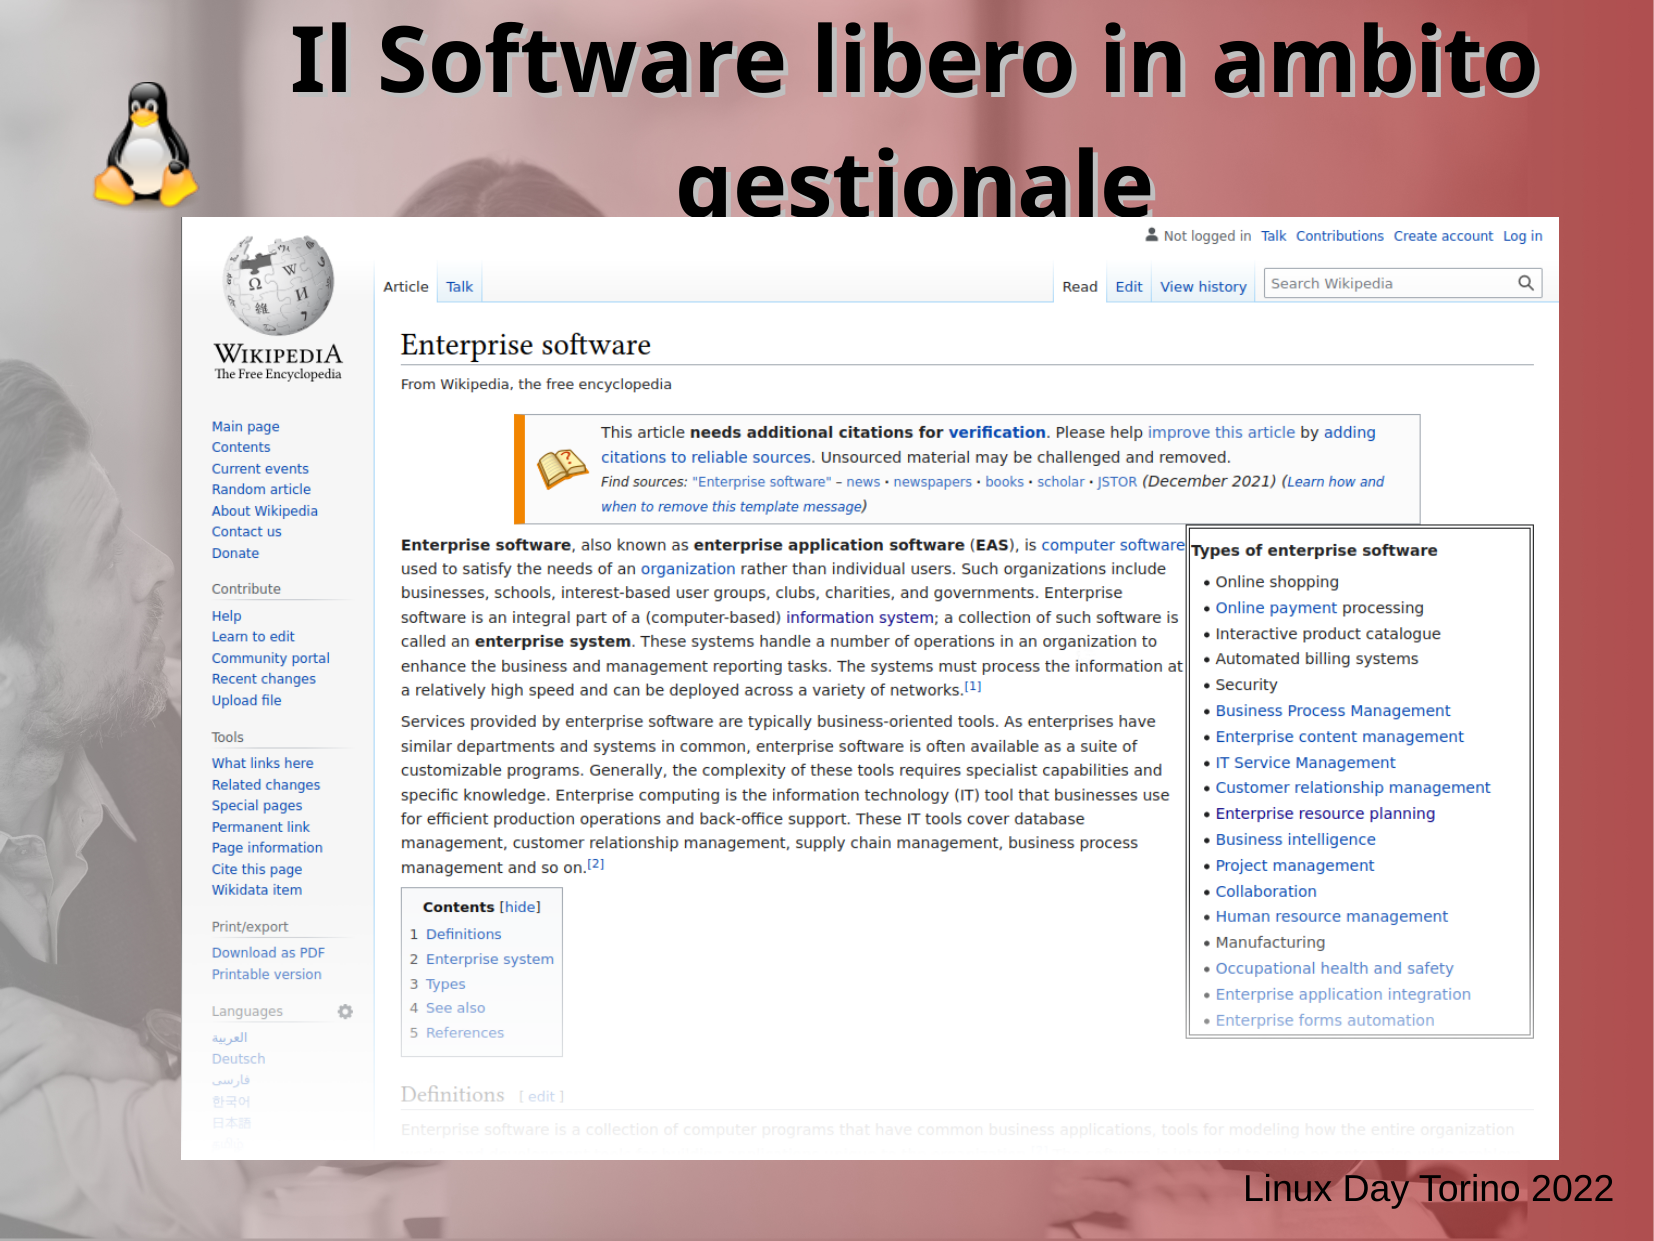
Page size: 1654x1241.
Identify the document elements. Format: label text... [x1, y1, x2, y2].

title Il Software libero in ambito gestionale [259, 17, 1571, 222]
text_box Linux Day Torino 2022 [1228, 1159, 1630, 1217]
picture [0, 0, 1654, 1241]
